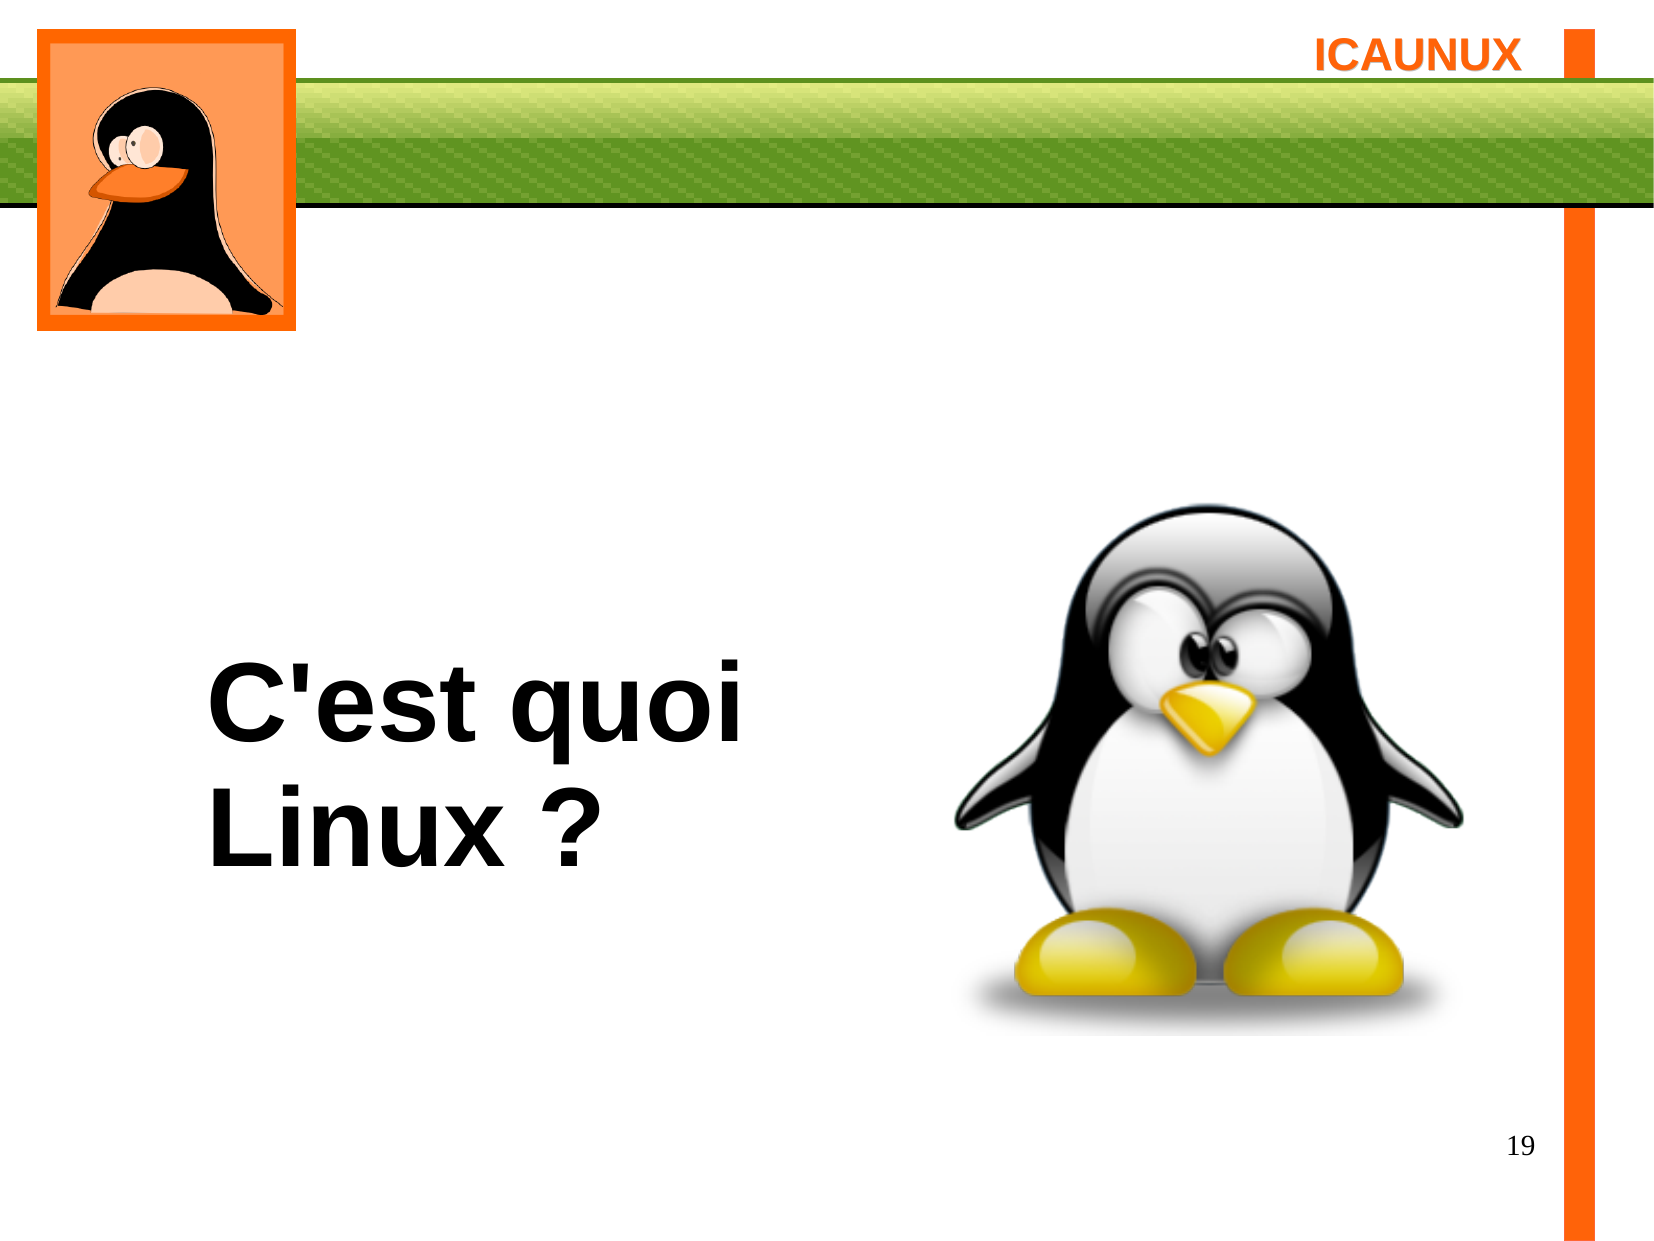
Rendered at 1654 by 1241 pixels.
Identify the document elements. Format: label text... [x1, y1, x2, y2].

picture [942, 501, 1477, 1036]
title C'est quoi Linux ? [206, 620, 827, 911]
picture [0, 29, 1654, 331]
